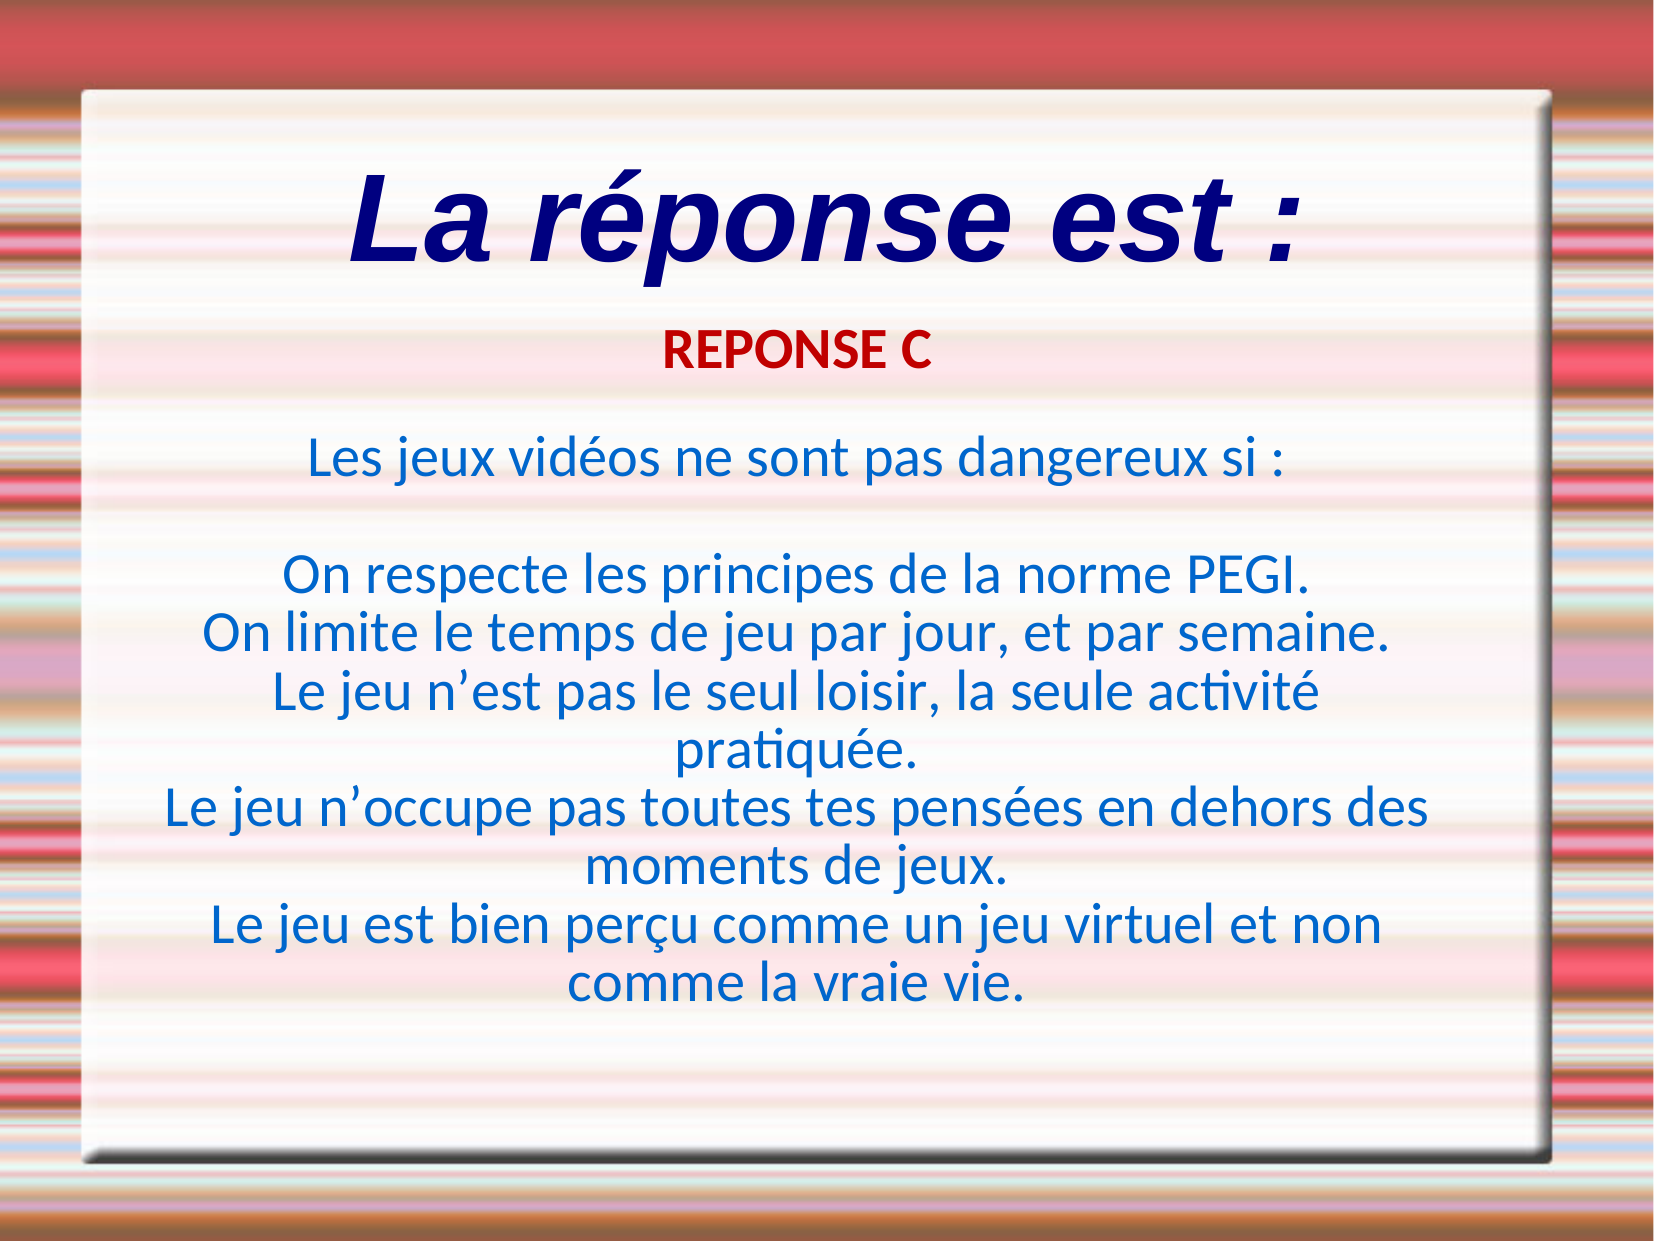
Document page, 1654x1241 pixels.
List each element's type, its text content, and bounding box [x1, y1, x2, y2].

picture [0, 0, 1654, 1241]
title La réponse est : [121, 114, 1534, 322]
text_box REPONSE C Les jeux vidéos ne sont pas dangereux si : On respecte les principes de la norme PEGI. On limite le temps de jeu par jour, et par semaine. Le jeu n’est pas le seul loisir, la seule activité pratiquée. Le jeu n’occupe pas toutes tes pensées en dehors des moments de jeux. Le jeu est bien perçu comme un jeu virtuel et non comme la vraie vie. [147, 324, 1447, 1241]
